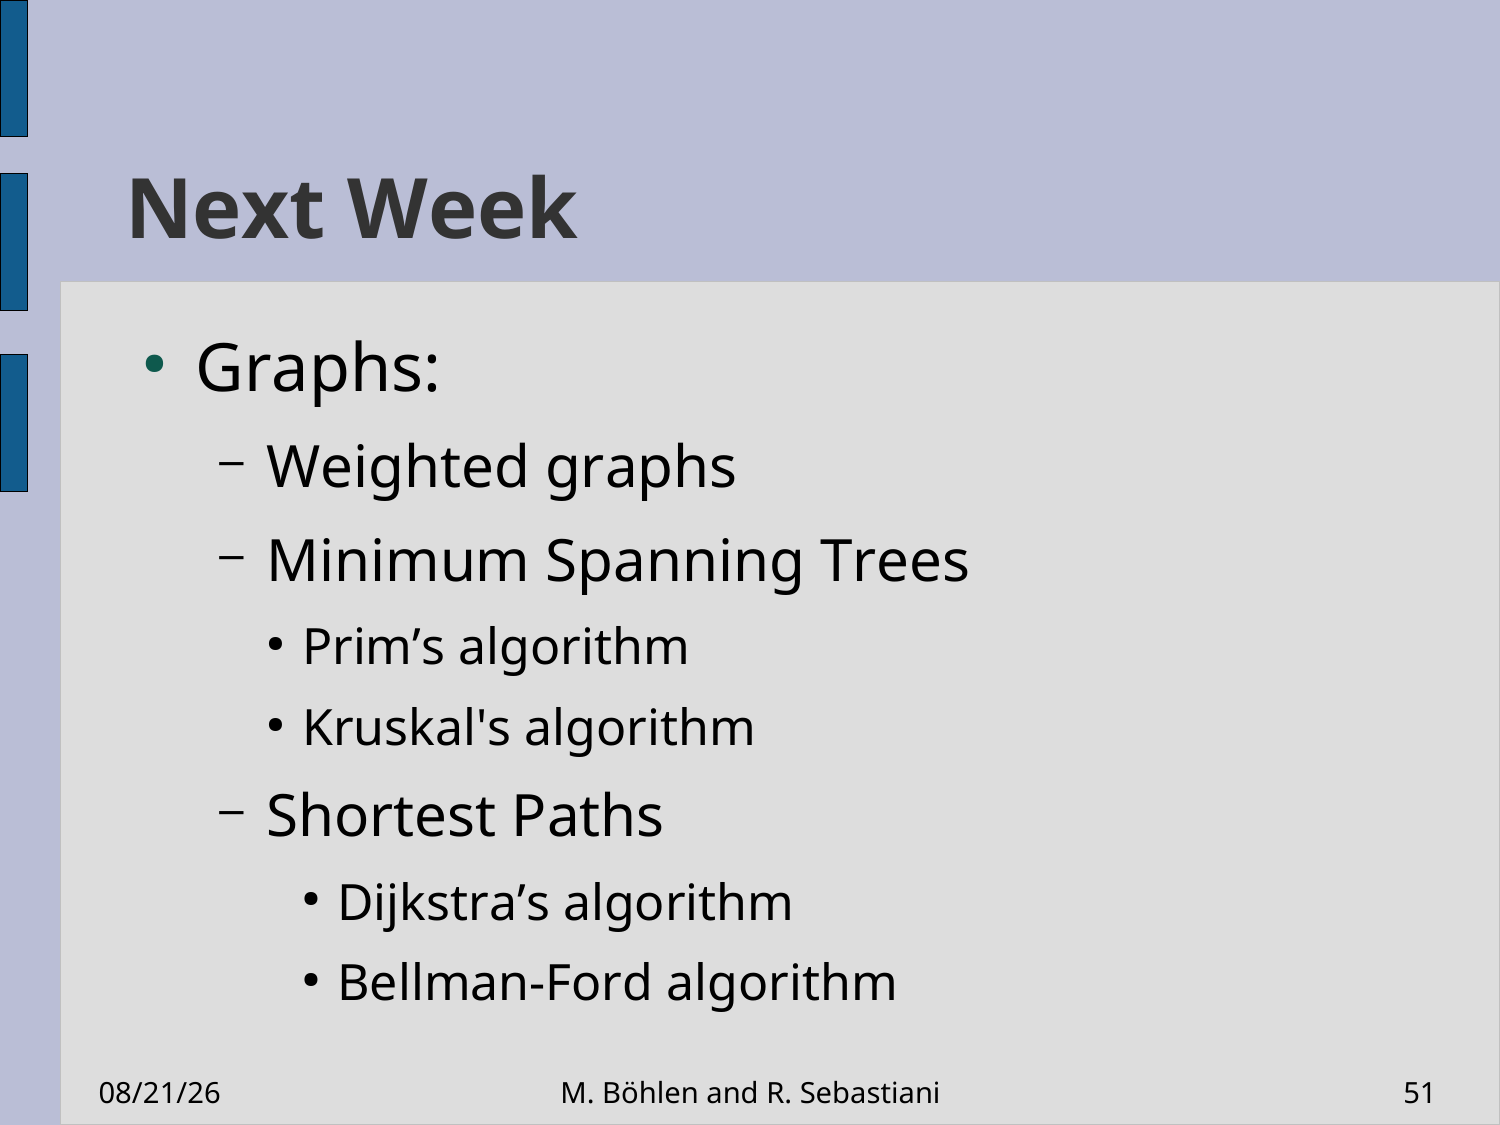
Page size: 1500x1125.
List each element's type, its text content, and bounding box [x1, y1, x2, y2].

title Next Week [110, 67, 1392, 271]
list Graphs: Weighted graphs Minimum Spanning Trees Prim’s algorithm Kruskal's algorithm Shortest Paths Dijkstra’s algorithm Bellman-Ford algorithm [110, 312, 1392, 1037]
